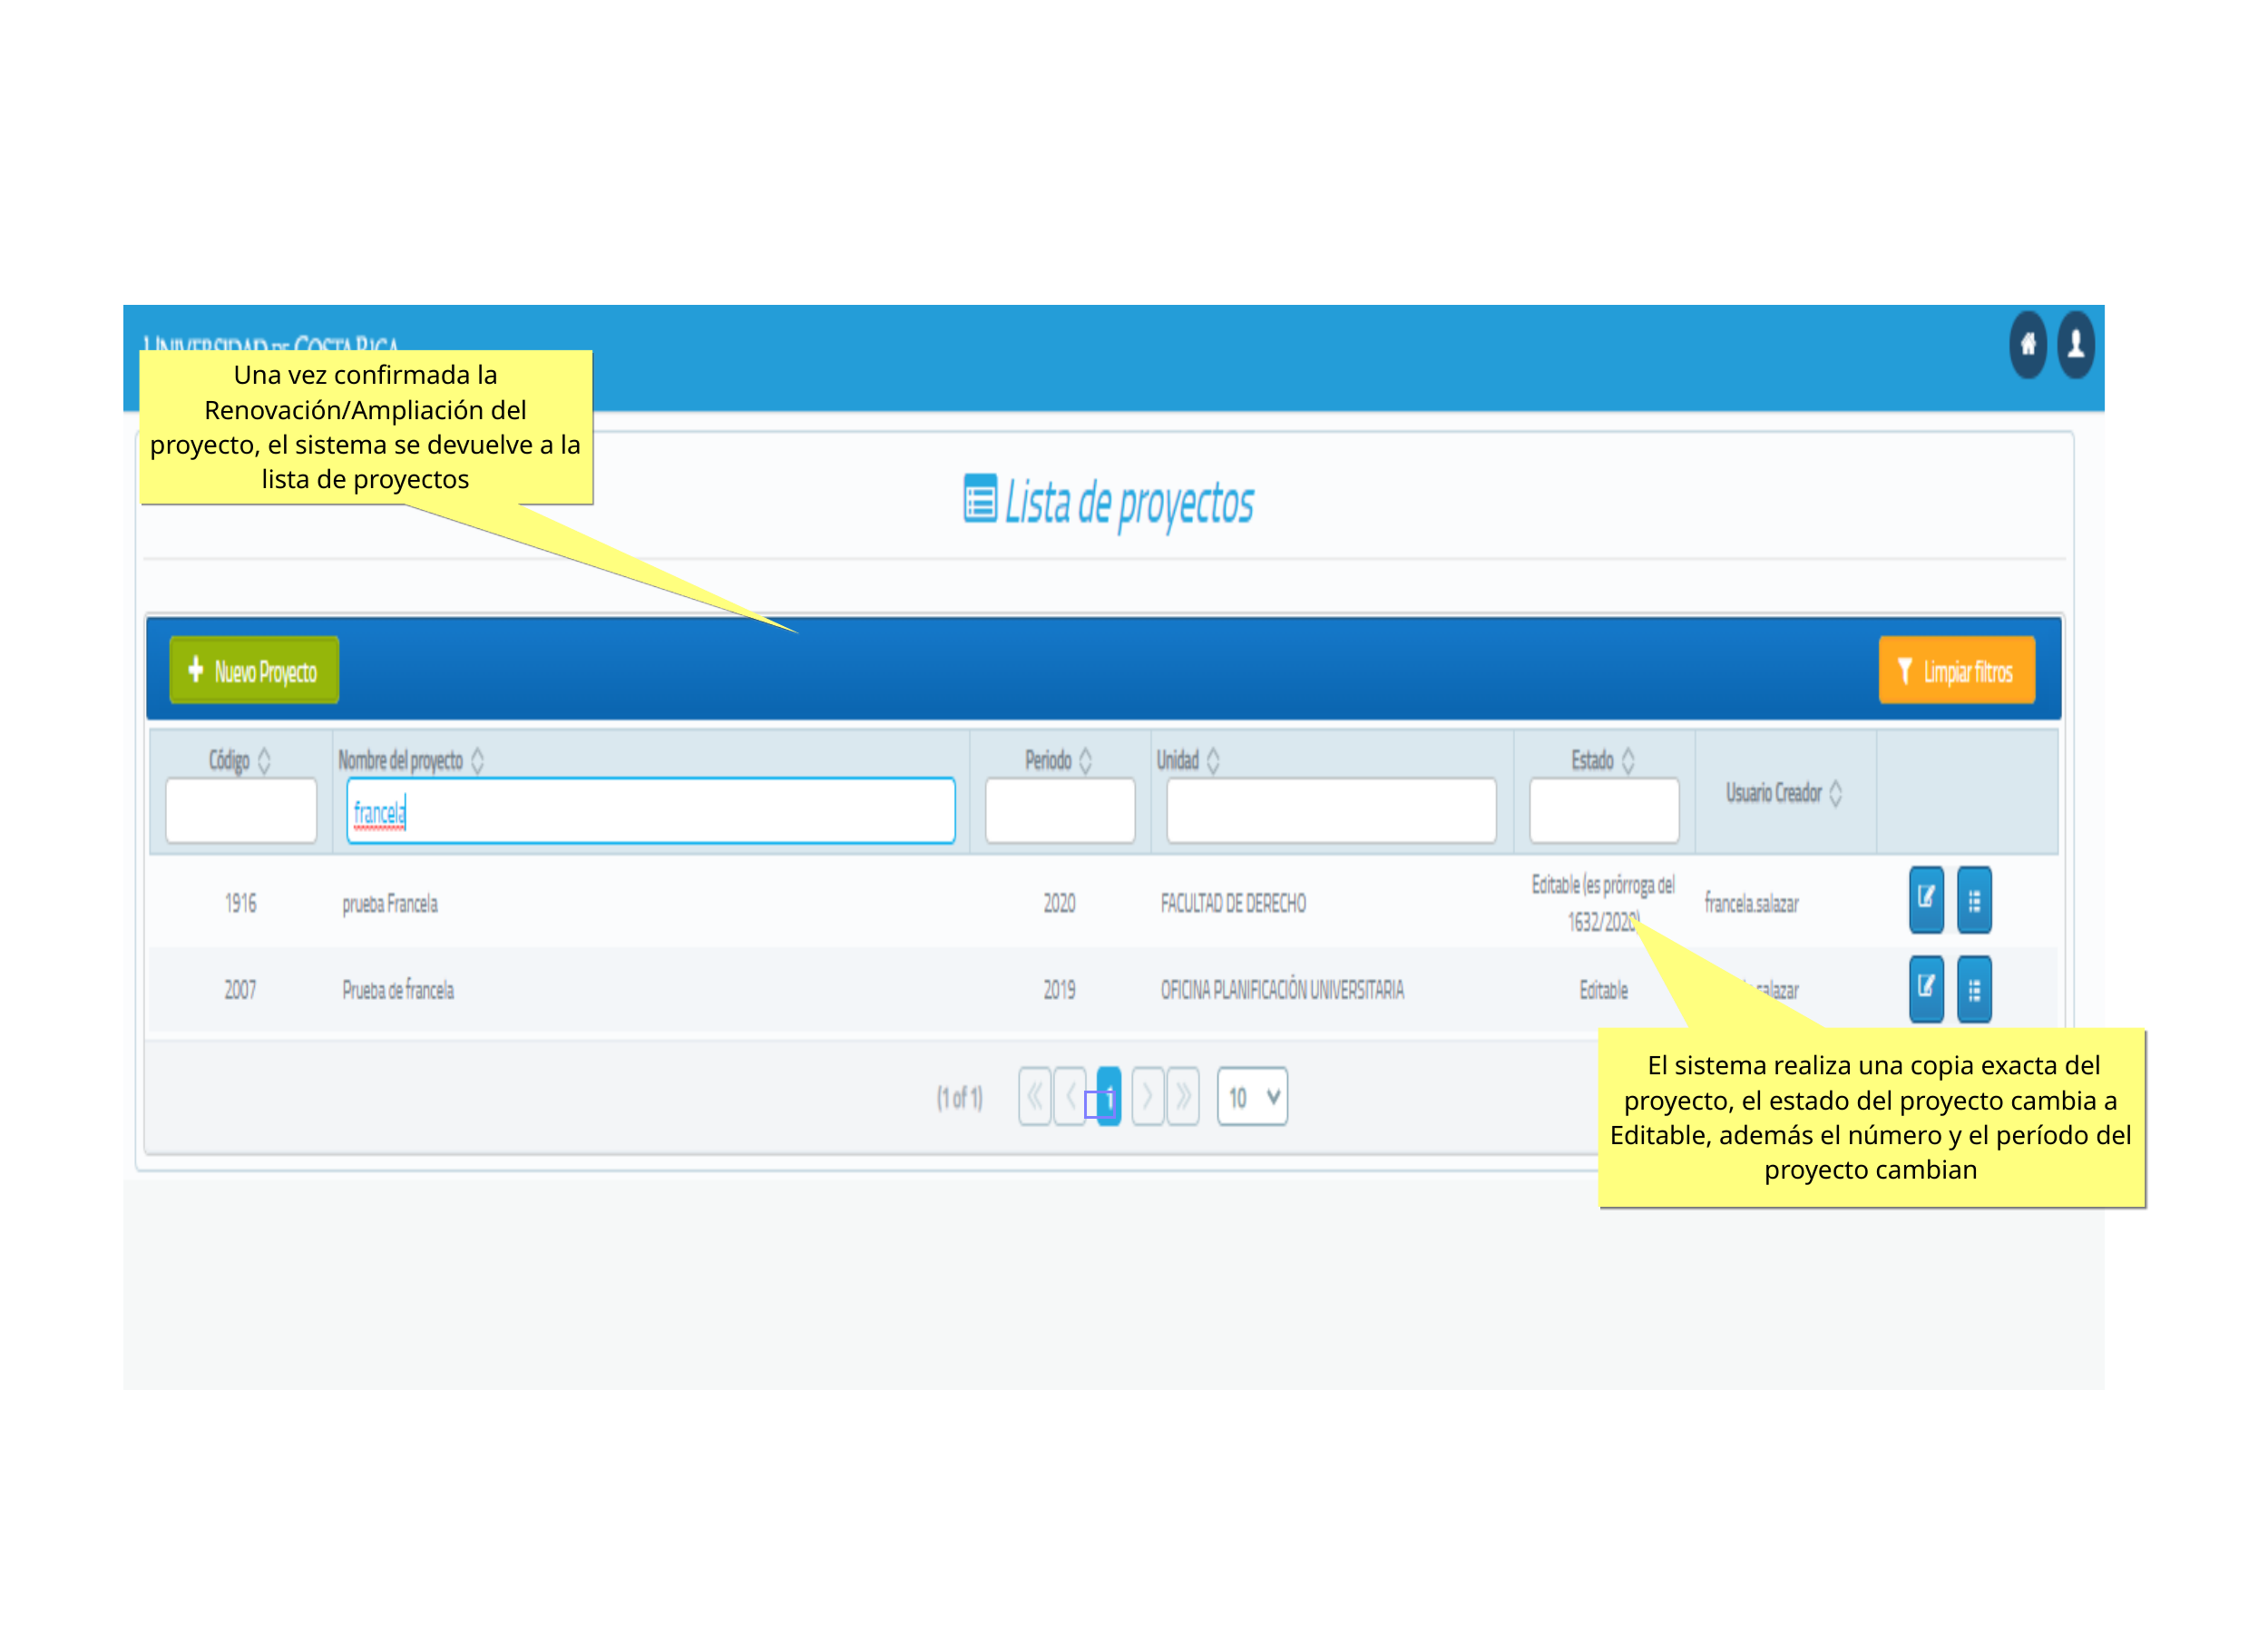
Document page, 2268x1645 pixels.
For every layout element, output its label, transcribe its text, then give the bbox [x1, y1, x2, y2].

picture [123, 305, 2106, 1390]
text_box El sistema realiza una copia exacta del proyecto, el estado del proyecto cambia a Editable, además el número y el período del proyecto cambian [1598, 915, 2146, 1207]
text_box [1086, 1092, 1114, 1117]
text_box Una vez confirmada la Renovación/Ampliación del proyecto, el sistema se devuelve a la lista de proyectos [139, 349, 800, 634]
